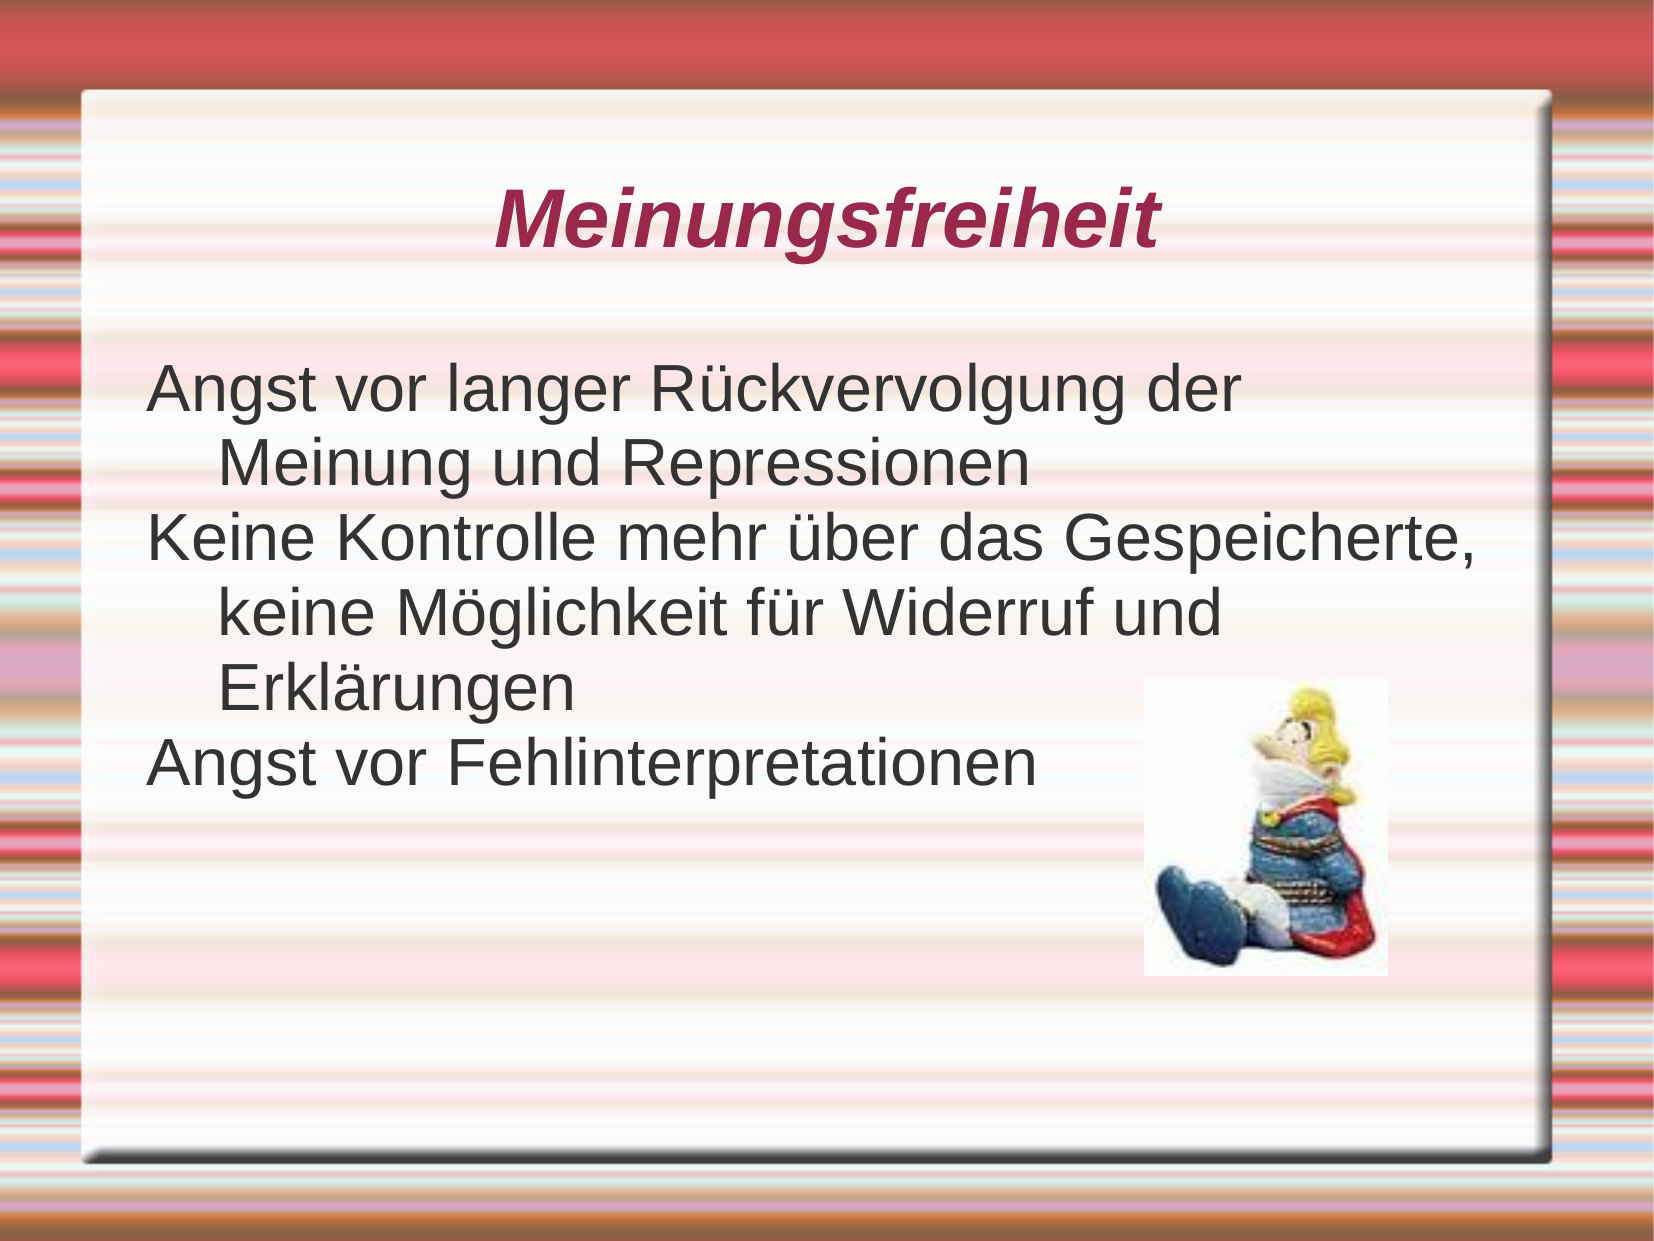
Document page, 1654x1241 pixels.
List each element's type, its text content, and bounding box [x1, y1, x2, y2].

list Angst vor langer Rückvervolgung der Meinung und Repressionen Keine Kontrolle mehr über das Gespeicherte, keine Möglichkeit für Widerruf und Erklärungen Angst vor Fehlinterpretationen [134, 350, 1516, 1133]
picture [0, 0, 1654, 1241]
title Meinungsfreiheit [121, 114, 1534, 322]
